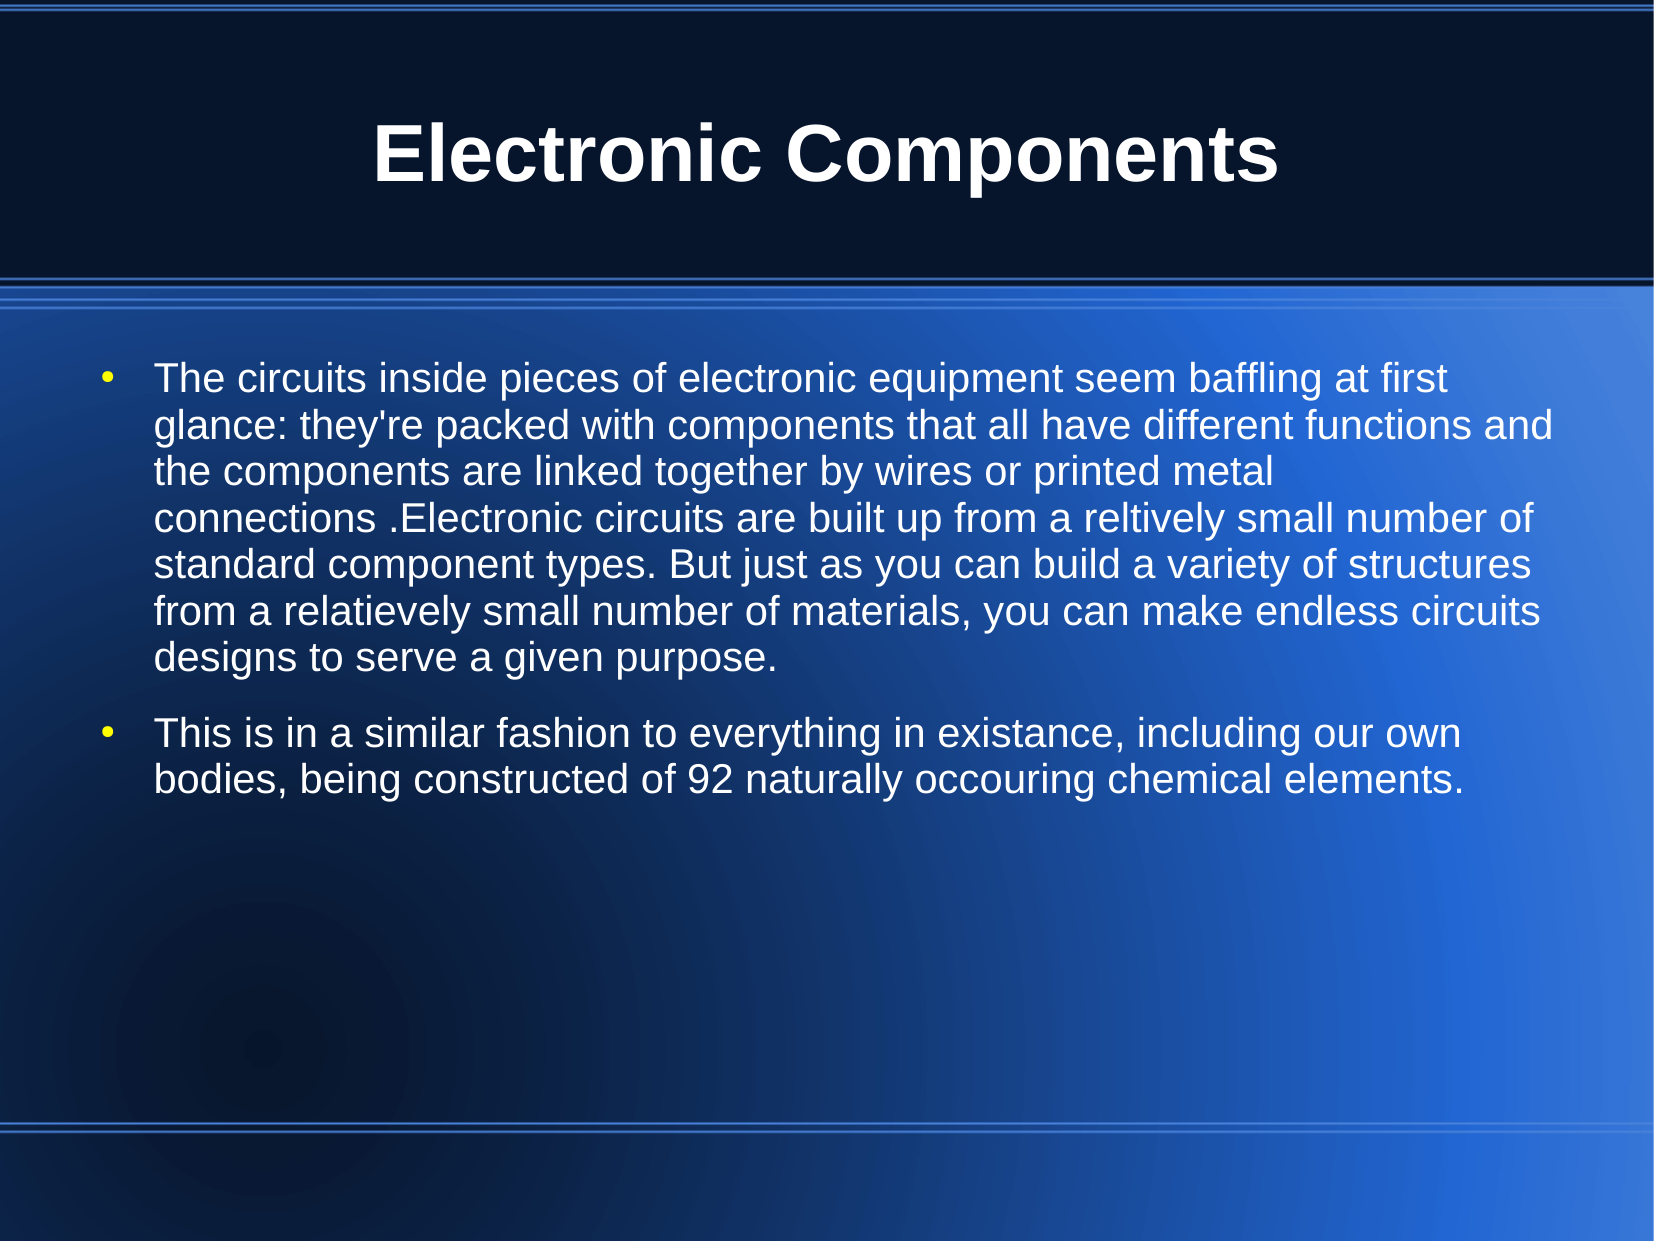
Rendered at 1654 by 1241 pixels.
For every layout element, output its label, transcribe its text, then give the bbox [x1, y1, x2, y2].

list The circuits inside pieces of electronic equipment seem baffling at first glance: they're packed with components that all have different functions and the components are linked together by wires or printed metal connections .Electronic circuits are built up from a reltively small number of standard component types. But just as you can build a variety of structures from a relatievely small number of materials, you can make endless circuits designs to serve a given purpose. This is in a similar fashion to everything in existance, including our own bodies, being constructed of 92 naturally occouring chemical elements. [82, 355, 1571, 1058]
title Electronic Components [82, 49, 1571, 257]
picture [0, 0, 1654, 1241]
